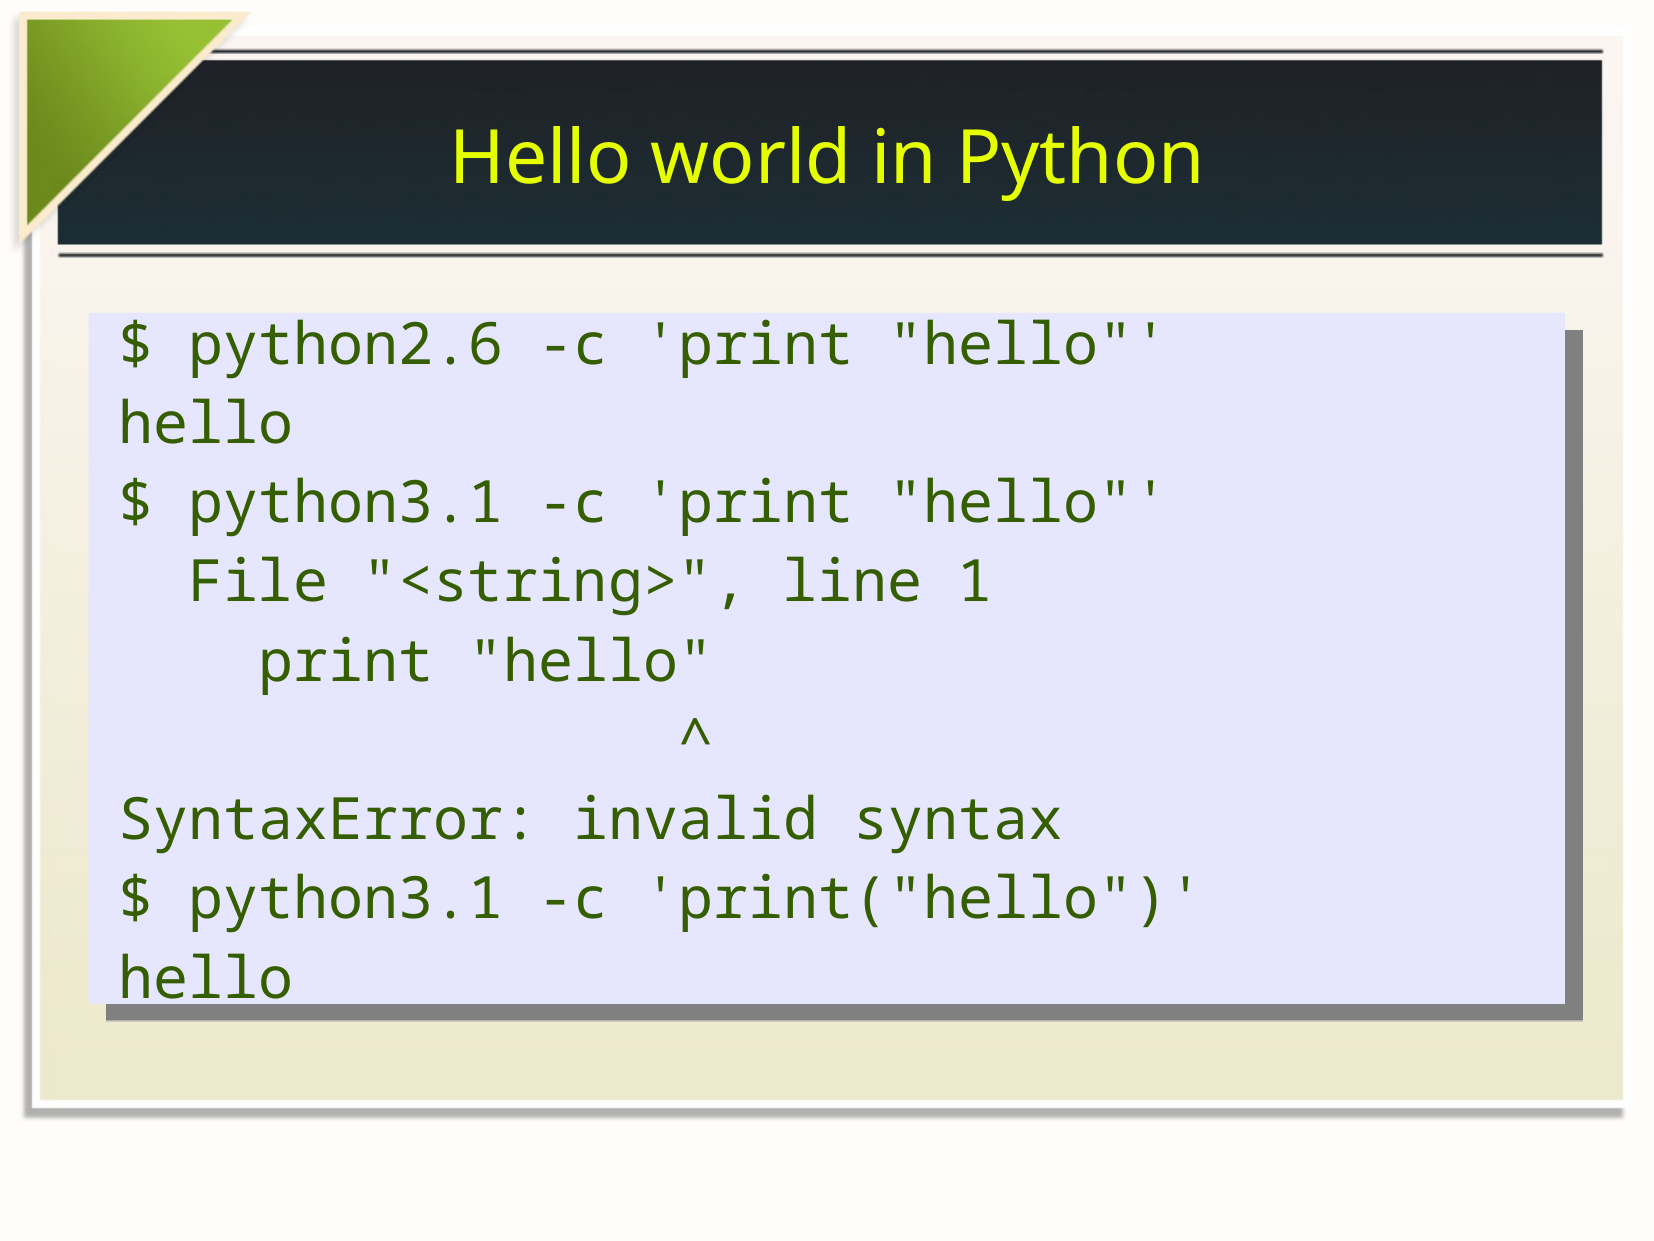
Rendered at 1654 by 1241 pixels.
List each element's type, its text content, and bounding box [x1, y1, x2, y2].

text_box $ python2.6 -c 'print "hello"' hello $ python3.1 -c 'print "hello"' File "<string>", line 1 print "hello" ^ SyntaxError: invalid syntax $ python3.1 -c 'print("hello")' hello [88, 312, 1565, 1004]
title Hello world in Python [121, 73, 1534, 237]
picture [0, 0, 1654, 1241]
